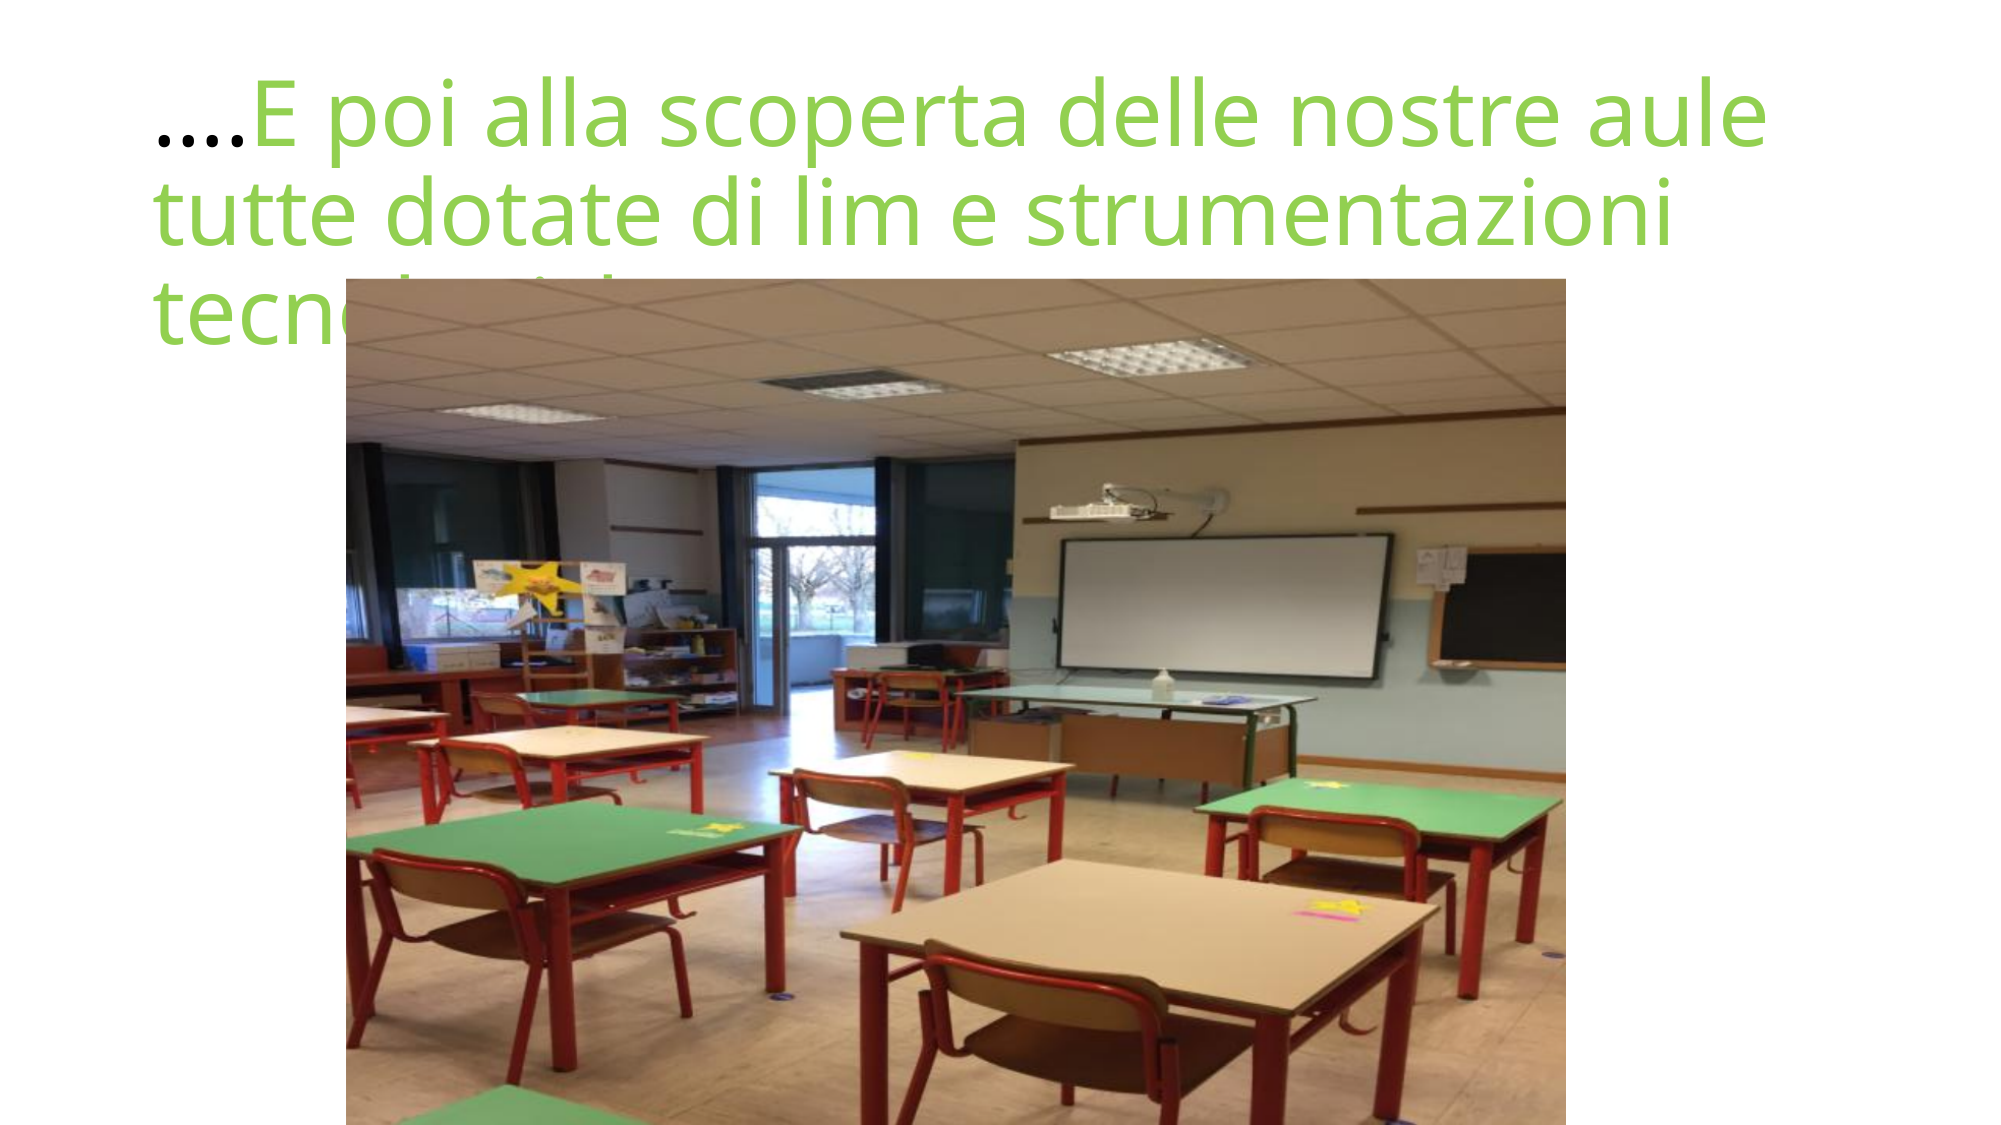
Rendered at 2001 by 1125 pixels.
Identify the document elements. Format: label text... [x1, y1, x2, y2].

picture [345, 278, 1566, 1125]
title ….E poi alla scoperta delle nostre aule tutte dotate di lim e strumentazioni tecnologiche [137, 59, 1863, 278]
